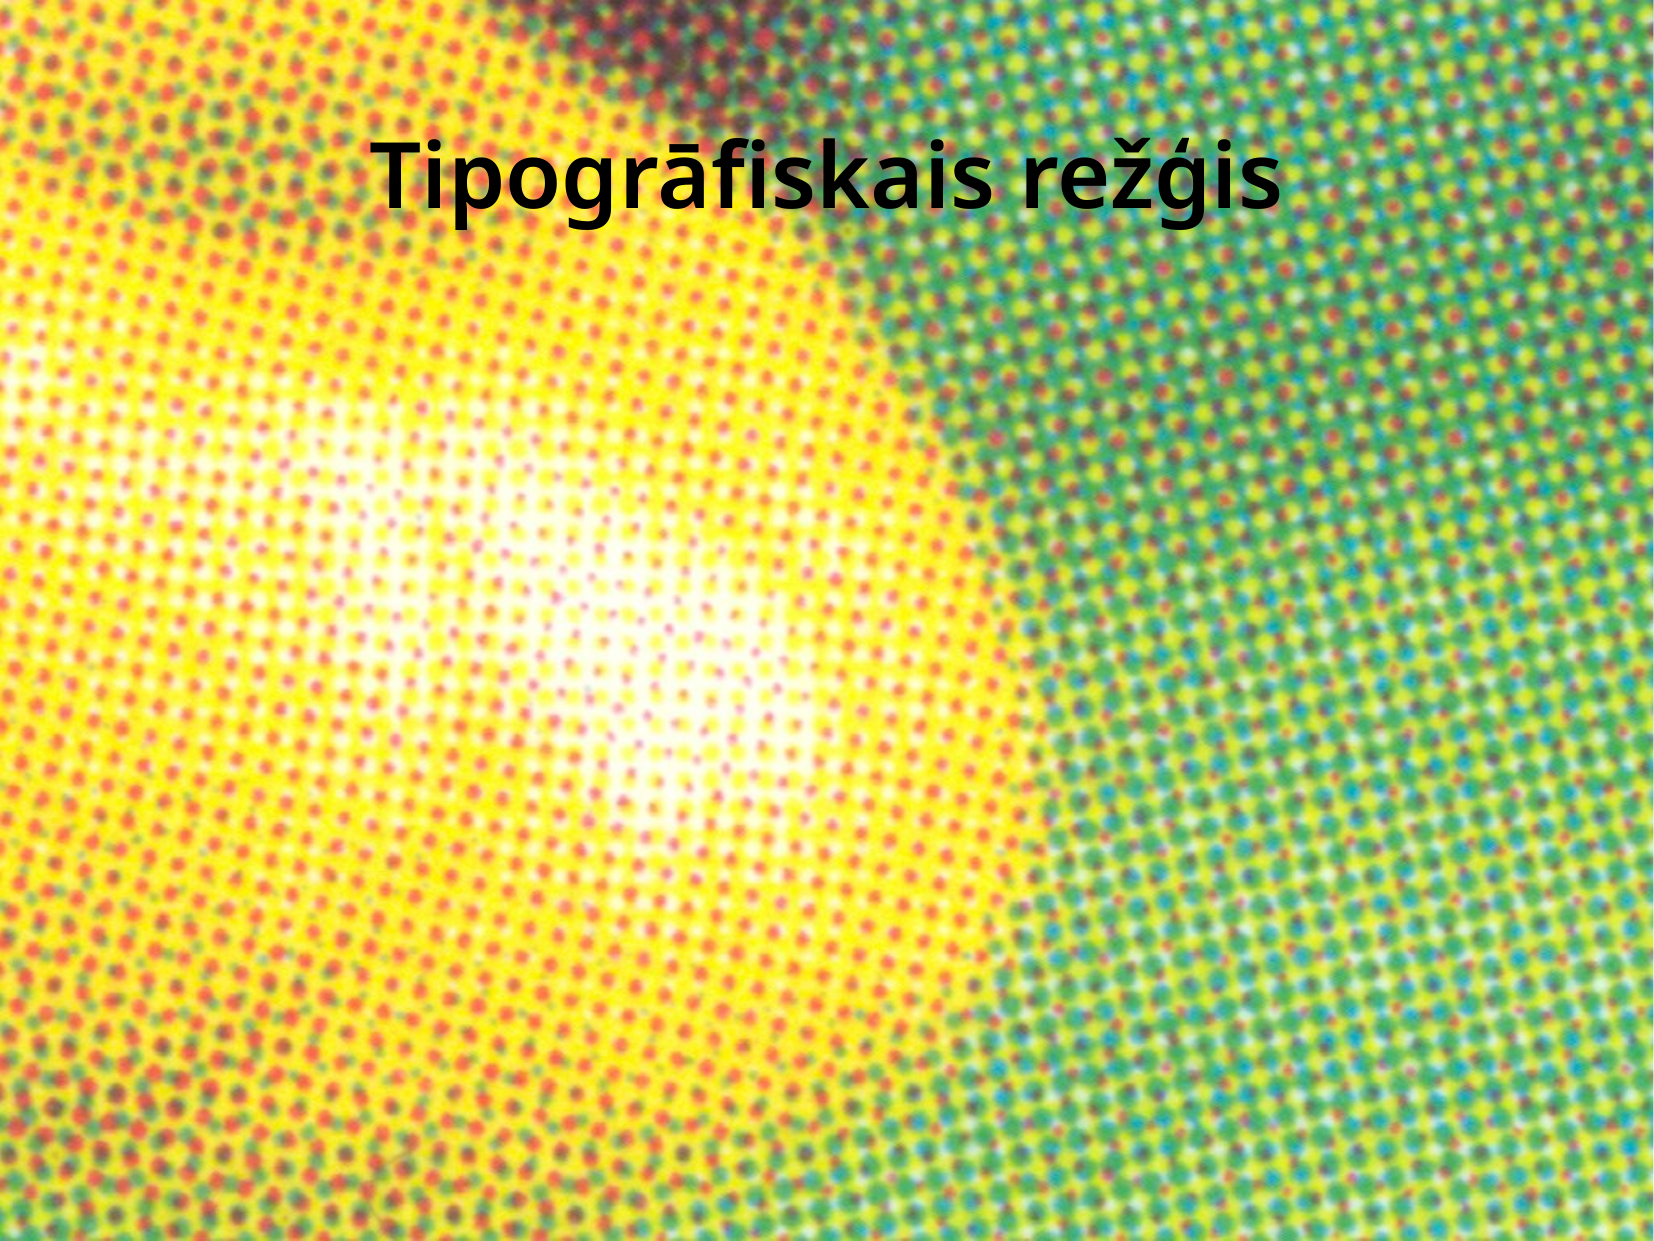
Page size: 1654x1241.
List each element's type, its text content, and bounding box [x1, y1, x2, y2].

picture [0, 0, 1654, 1241]
title Tipogrāfiskais režģis [29, 49, 1625, 296]
